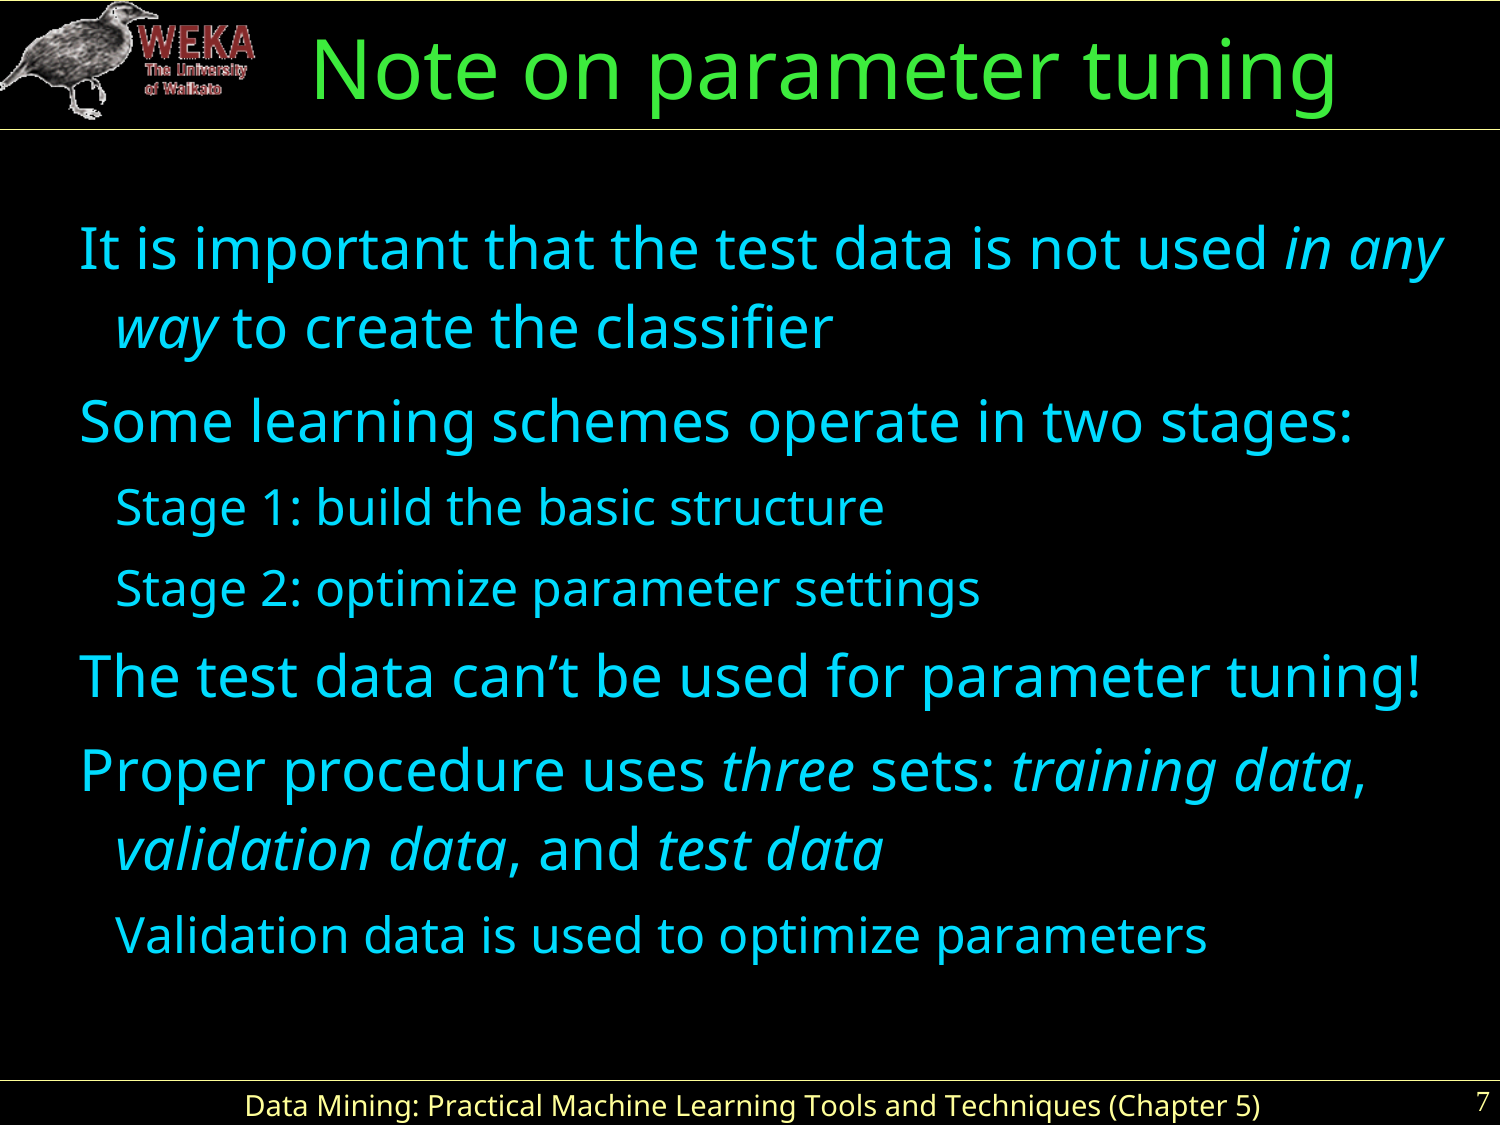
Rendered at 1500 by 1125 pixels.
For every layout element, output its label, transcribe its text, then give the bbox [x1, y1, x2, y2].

picture [0, 1, 266, 129]
text_box It is important that the test data is not used in any way to create the classifier Some learning schemes operate in two stages: Stage 1: build the basic structure Stage 2: optimize parameter settings The test data can’t be used for parameter tuning! Proper procedure uses three sets: training data, validation data, and test data Validation data is used to optimize parameters [29, 200, 1477, 876]
title Note on parameter tuning [295, 0, 1500, 148]
